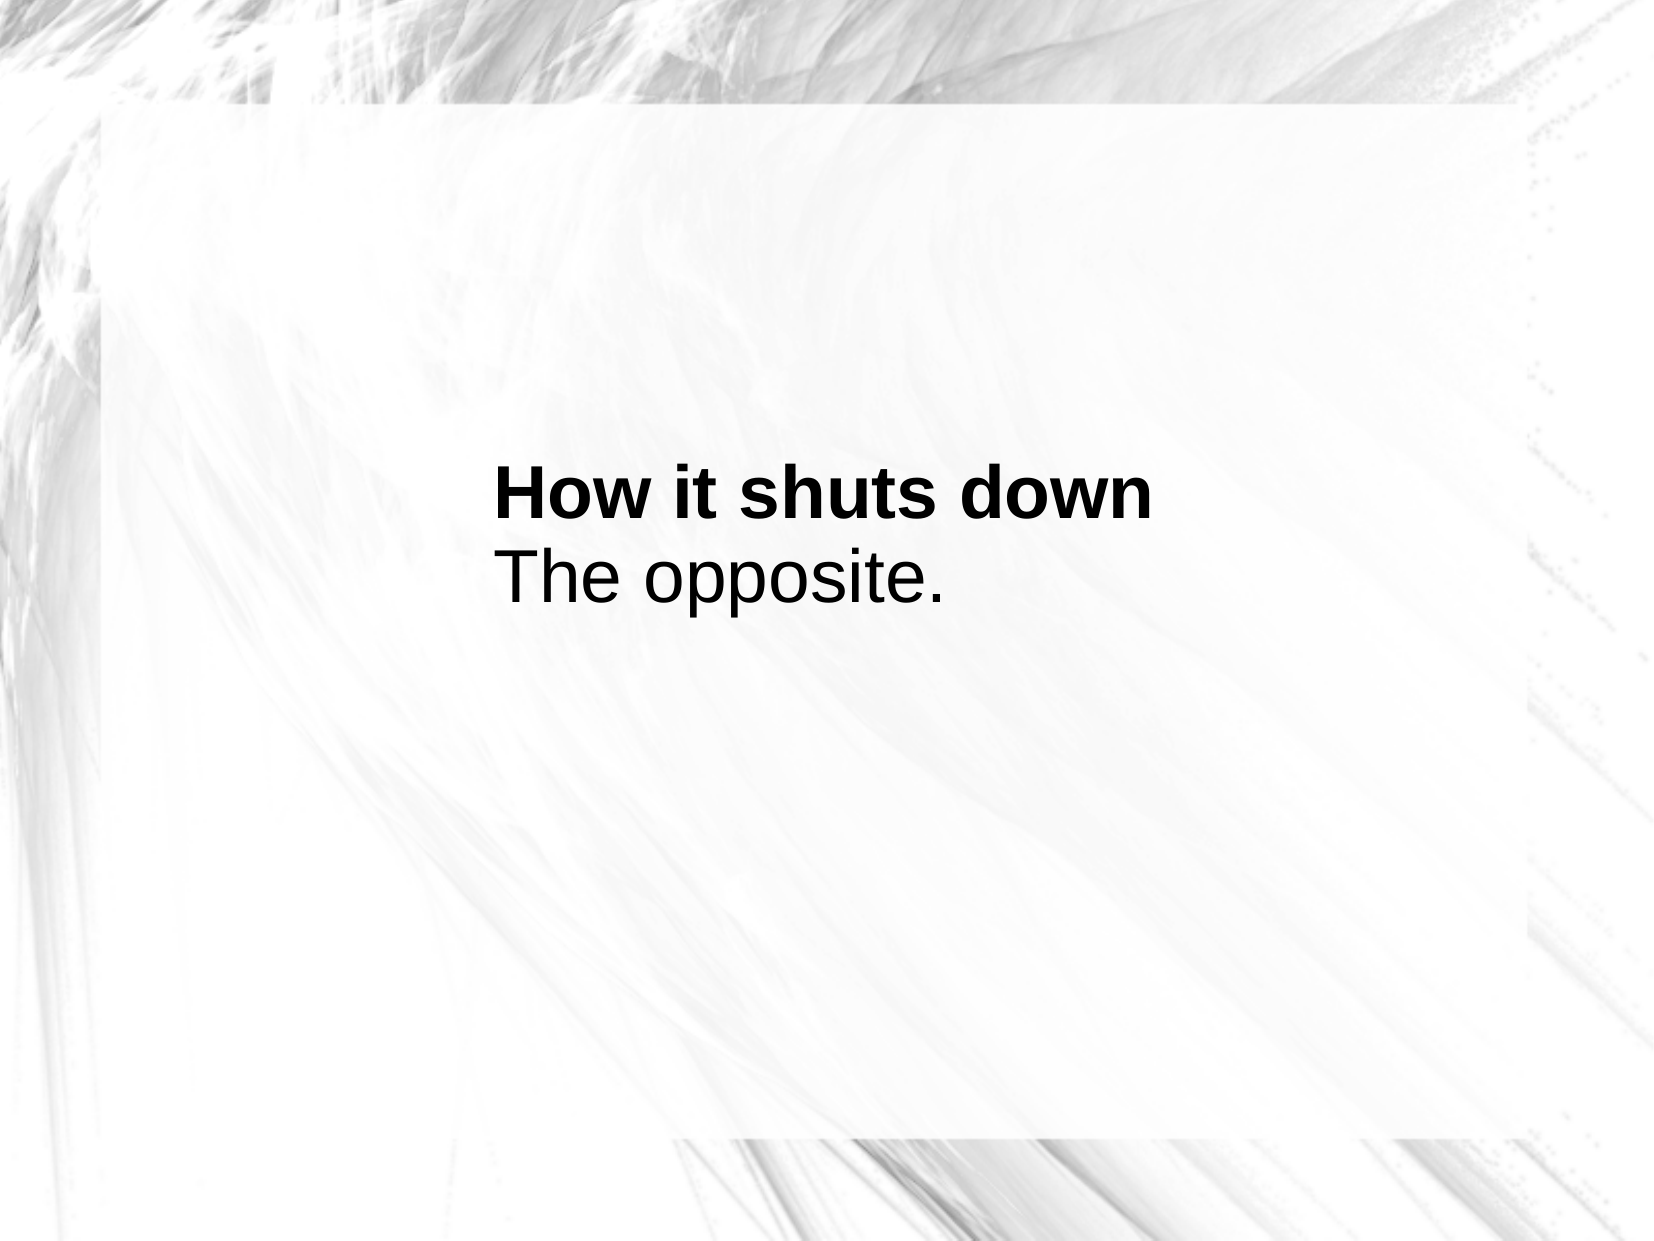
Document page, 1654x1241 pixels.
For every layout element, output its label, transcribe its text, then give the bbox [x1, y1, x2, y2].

picture [0, 0, 1654, 1241]
text_box How it shuts down The opposite. [478, 442, 1171, 608]
